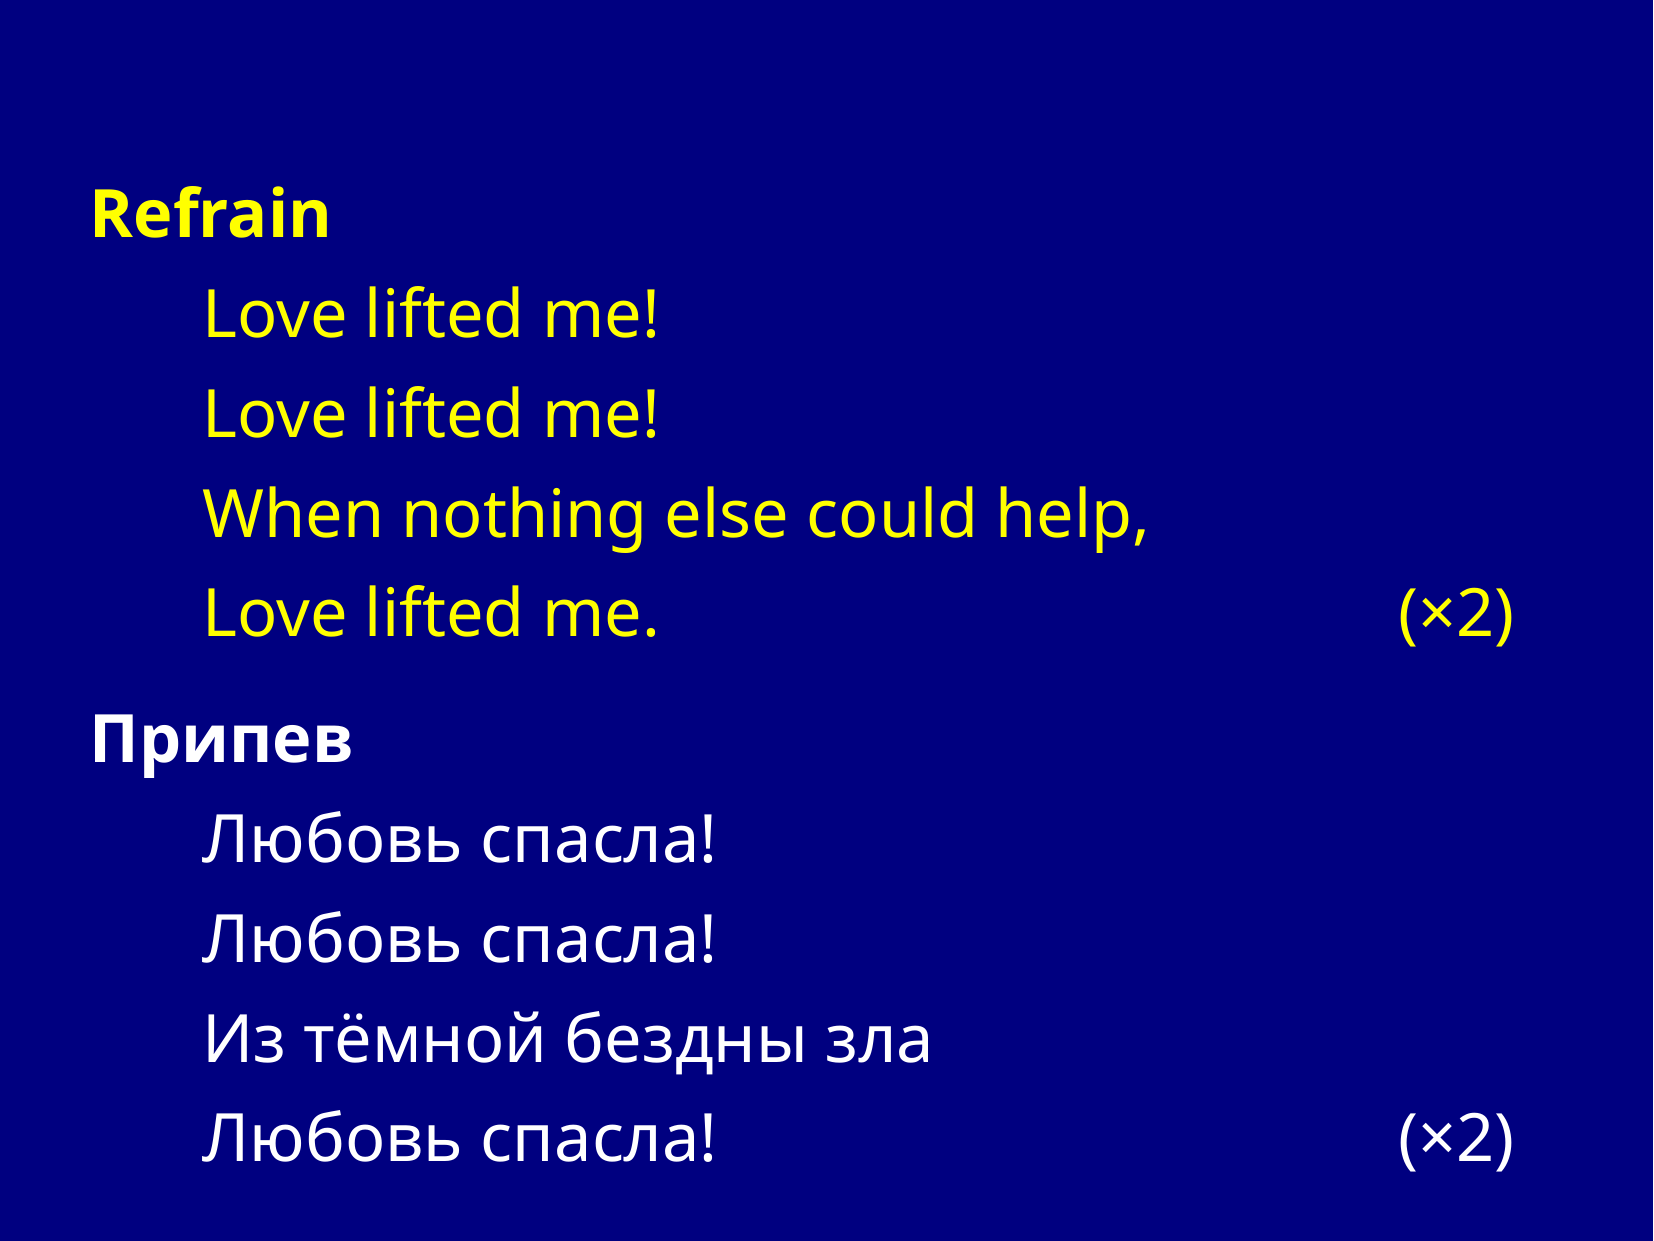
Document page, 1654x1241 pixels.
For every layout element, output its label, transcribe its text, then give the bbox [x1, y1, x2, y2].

text_box Refrain Love lifted me! Love lifted me! When nothing else could help, Love lifted me. (×2) [75, 150, 1576, 638]
text_box Припев Любовь спасла! Любовь спасла! Из тёмной бездны зла Любовь спасла! (×2) [75, 675, 1576, 1163]
